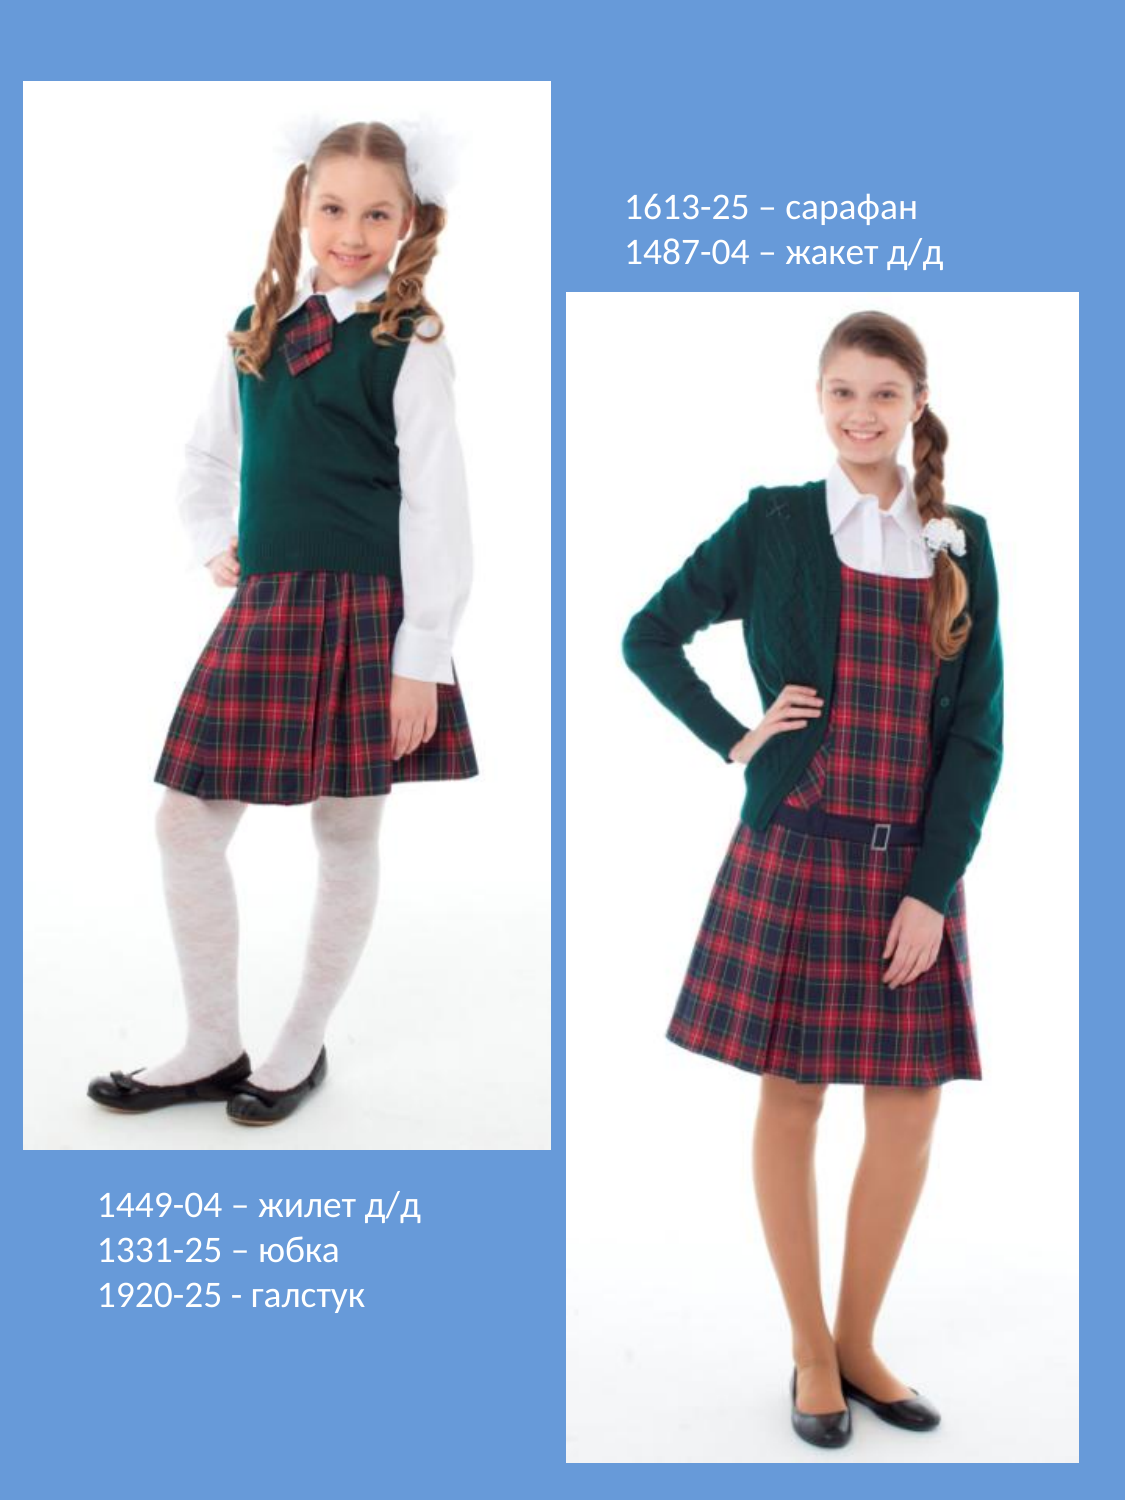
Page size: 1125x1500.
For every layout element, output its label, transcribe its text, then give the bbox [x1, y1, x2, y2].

text_box 1449-04 – жилет д/д 1331-25 – юбка 1920-25 - галстук [82, 1125, 493, 1325]
picture [566, 292, 1079, 1463]
text_box 1613-25 – сарафан 1487-04 – жакет д/д [609, 117, 1020, 293]
picture [23, 81, 551, 1150]
